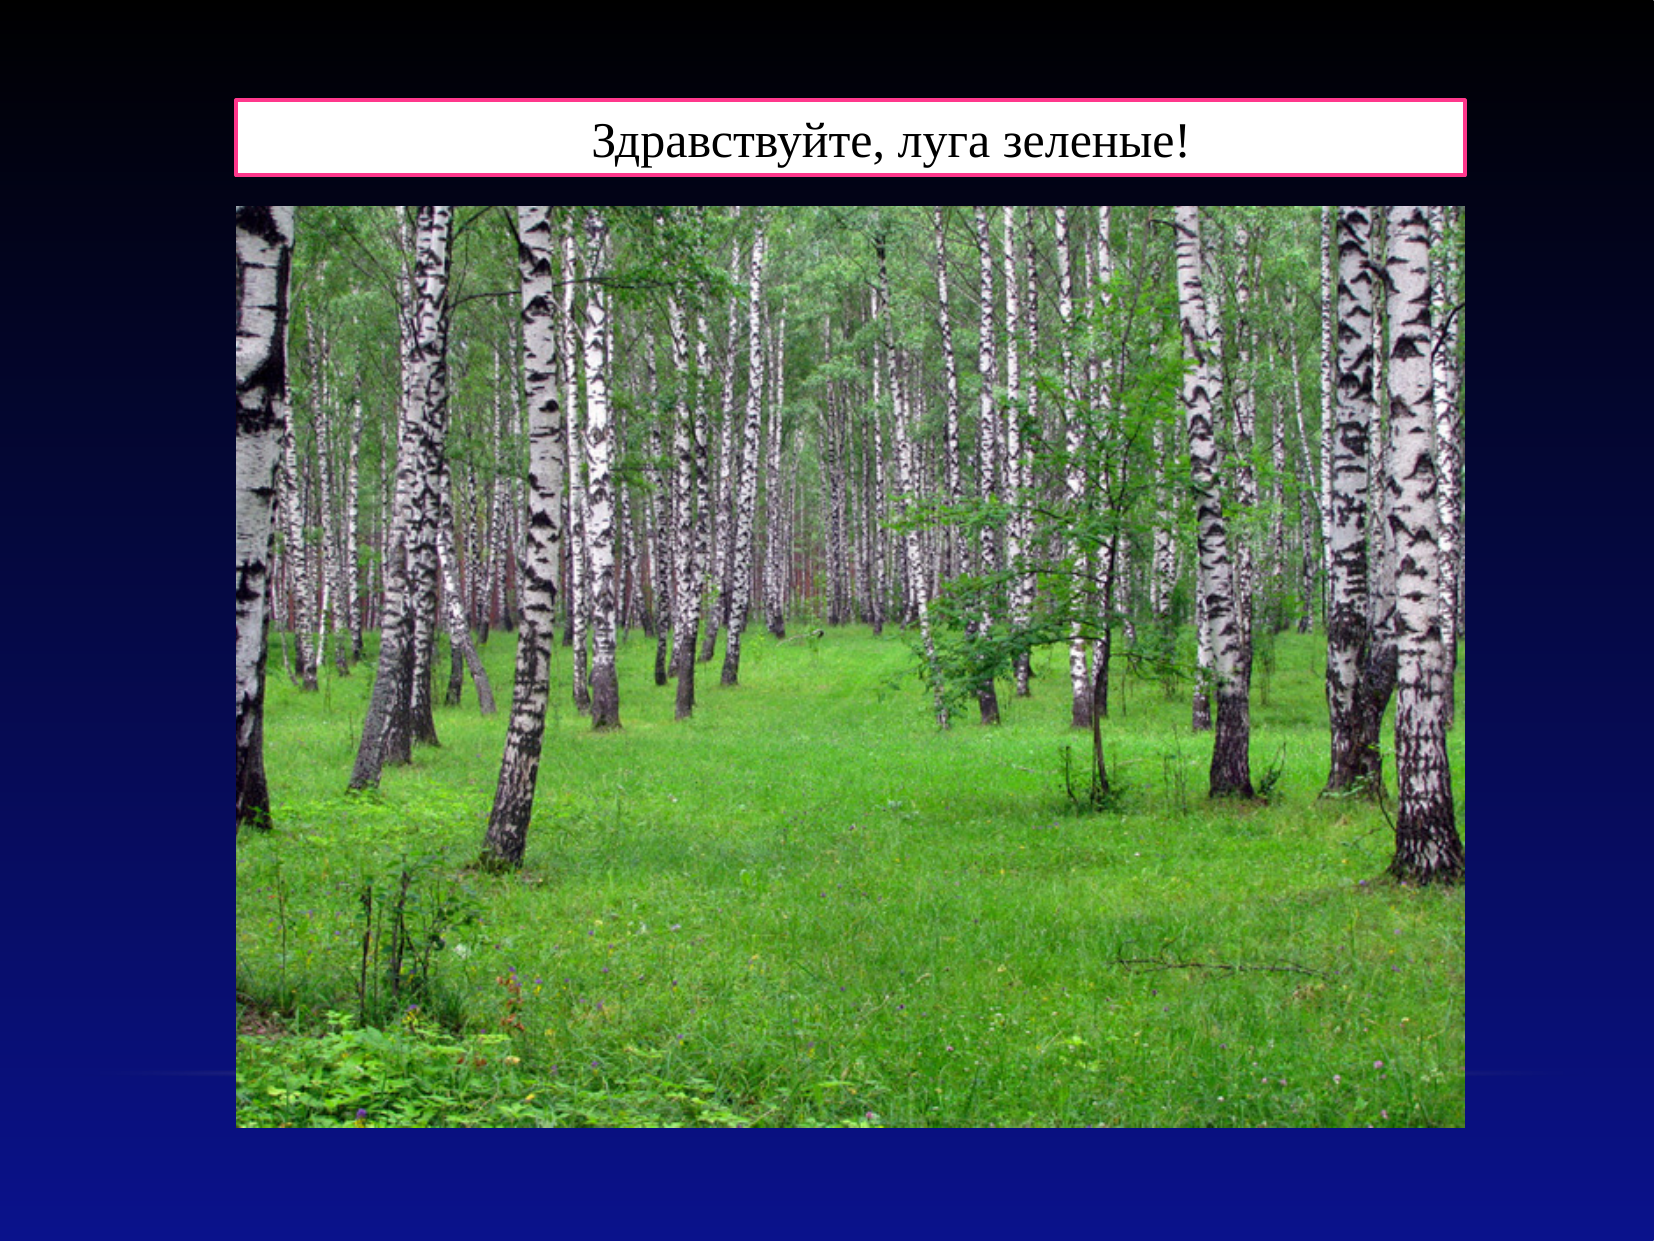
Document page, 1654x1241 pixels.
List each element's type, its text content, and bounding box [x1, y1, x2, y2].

text_box Здравствуйте, луга зеленые! [236, 100, 1465, 175]
picture [236, 206, 1465, 1129]
